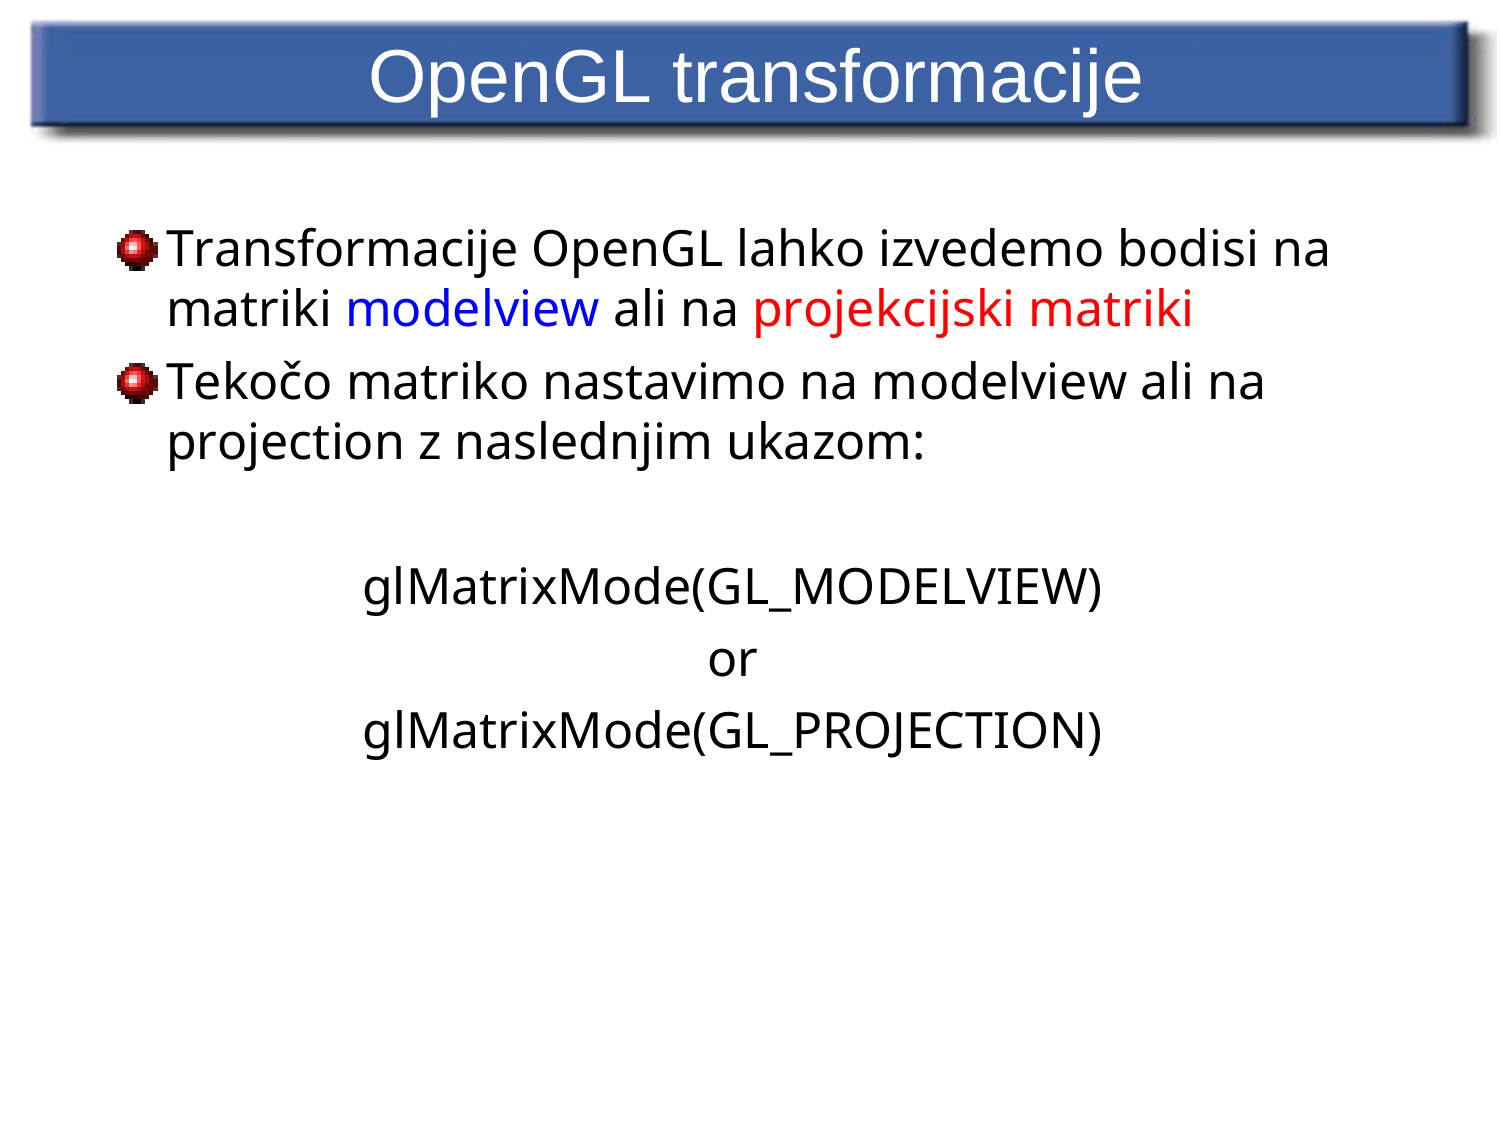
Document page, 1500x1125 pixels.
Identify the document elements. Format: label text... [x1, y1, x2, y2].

title OpenGL transformacije [118, 0, 1394, 125]
list Transformacije OpenGL lahko izvedemo bodisi na matriki modelview ali na projekcijski matriki Tekočo matriko nastavimo na modelview ali na projection z naslednjim ukazom: glMatrixMode(GL_MODELVIEW) or glMatrixMode(GL_PROJECTION) [95, 209, 1371, 968]
picture [29, 18, 1497, 146]
